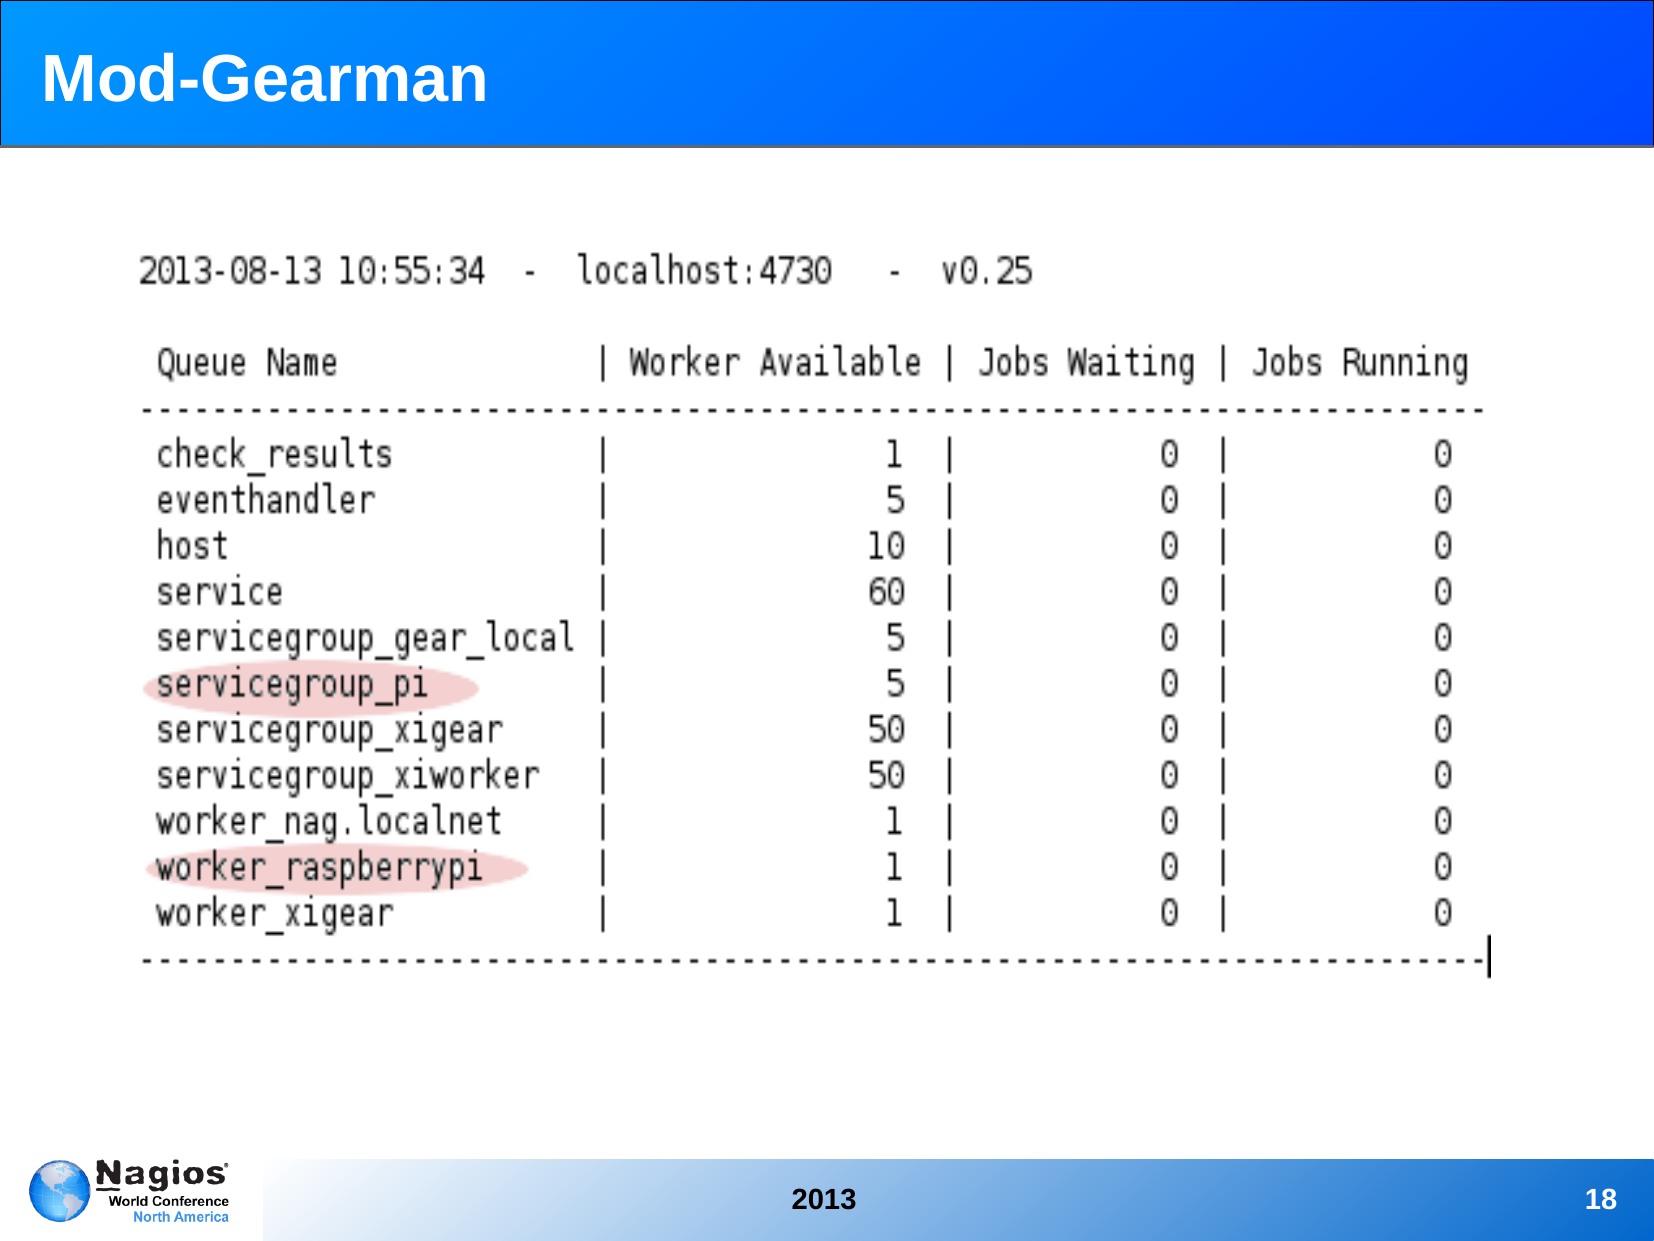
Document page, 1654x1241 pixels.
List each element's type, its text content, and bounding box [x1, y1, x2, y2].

picture [29, 1159, 229, 1235]
picture [136, 245, 1491, 985]
title Mod-Gearman [41, 36, 1248, 120]
